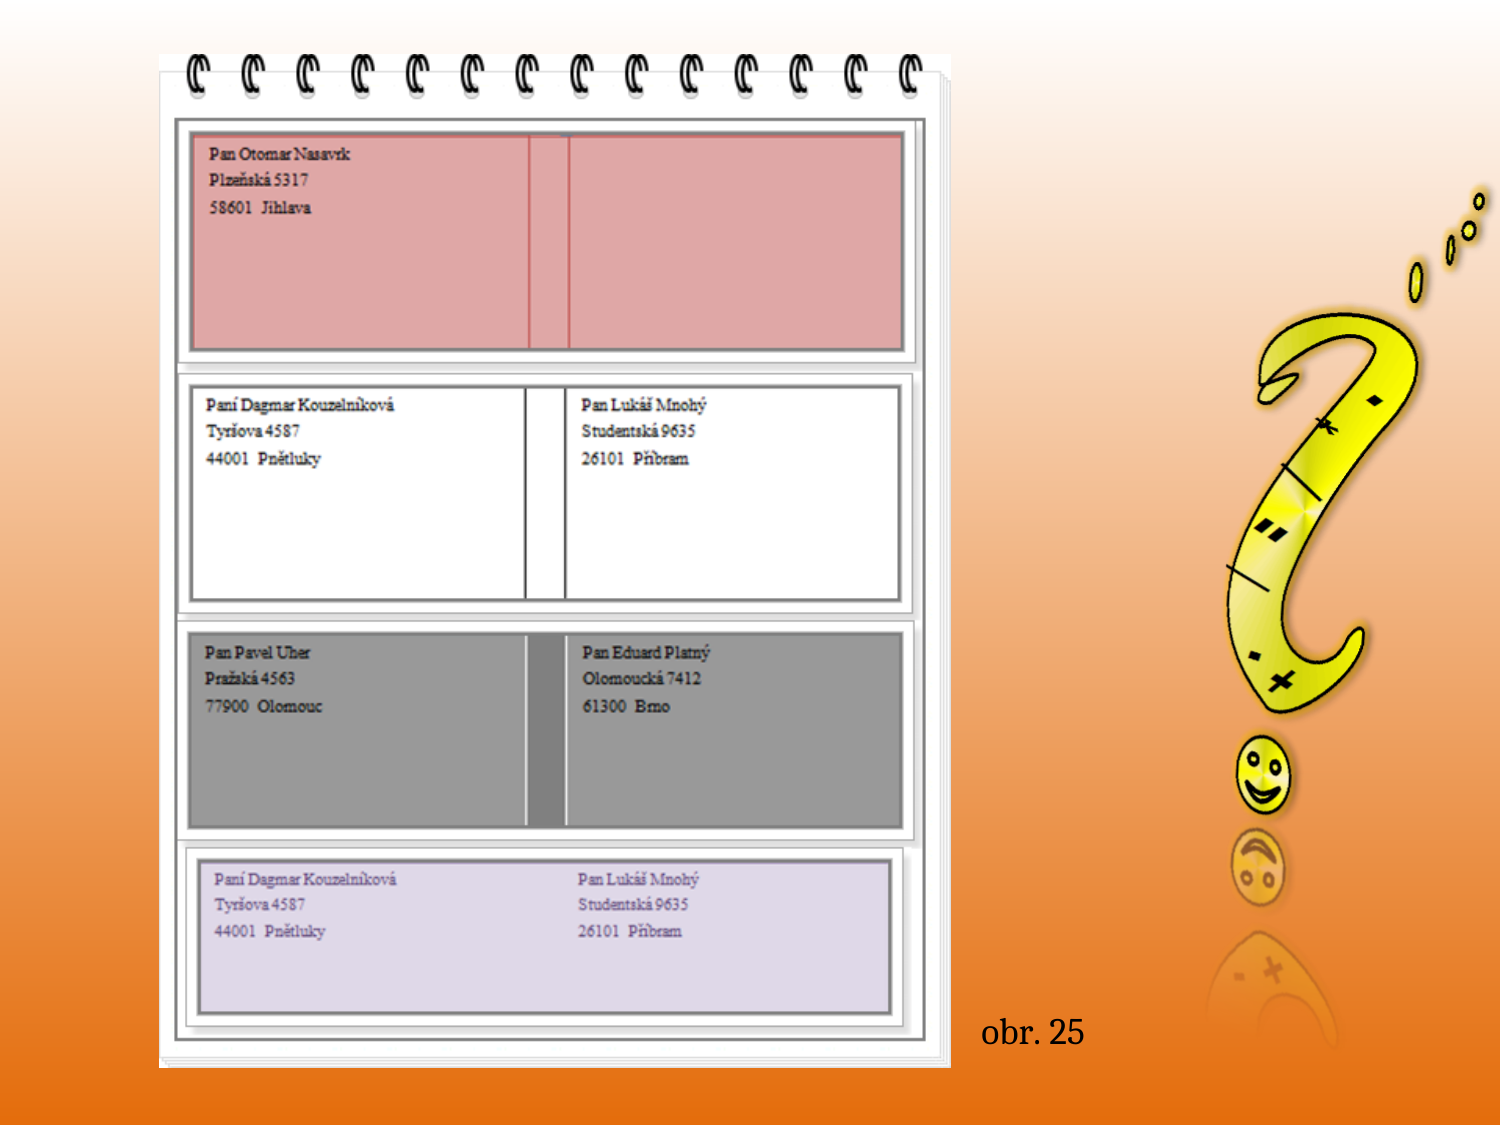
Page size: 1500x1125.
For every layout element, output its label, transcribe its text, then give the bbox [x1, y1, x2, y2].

picture [159, 54, 951, 1068]
text_box obr. 25 [966, 999, 1100, 1060]
picture [1171, 160, 1500, 1125]
